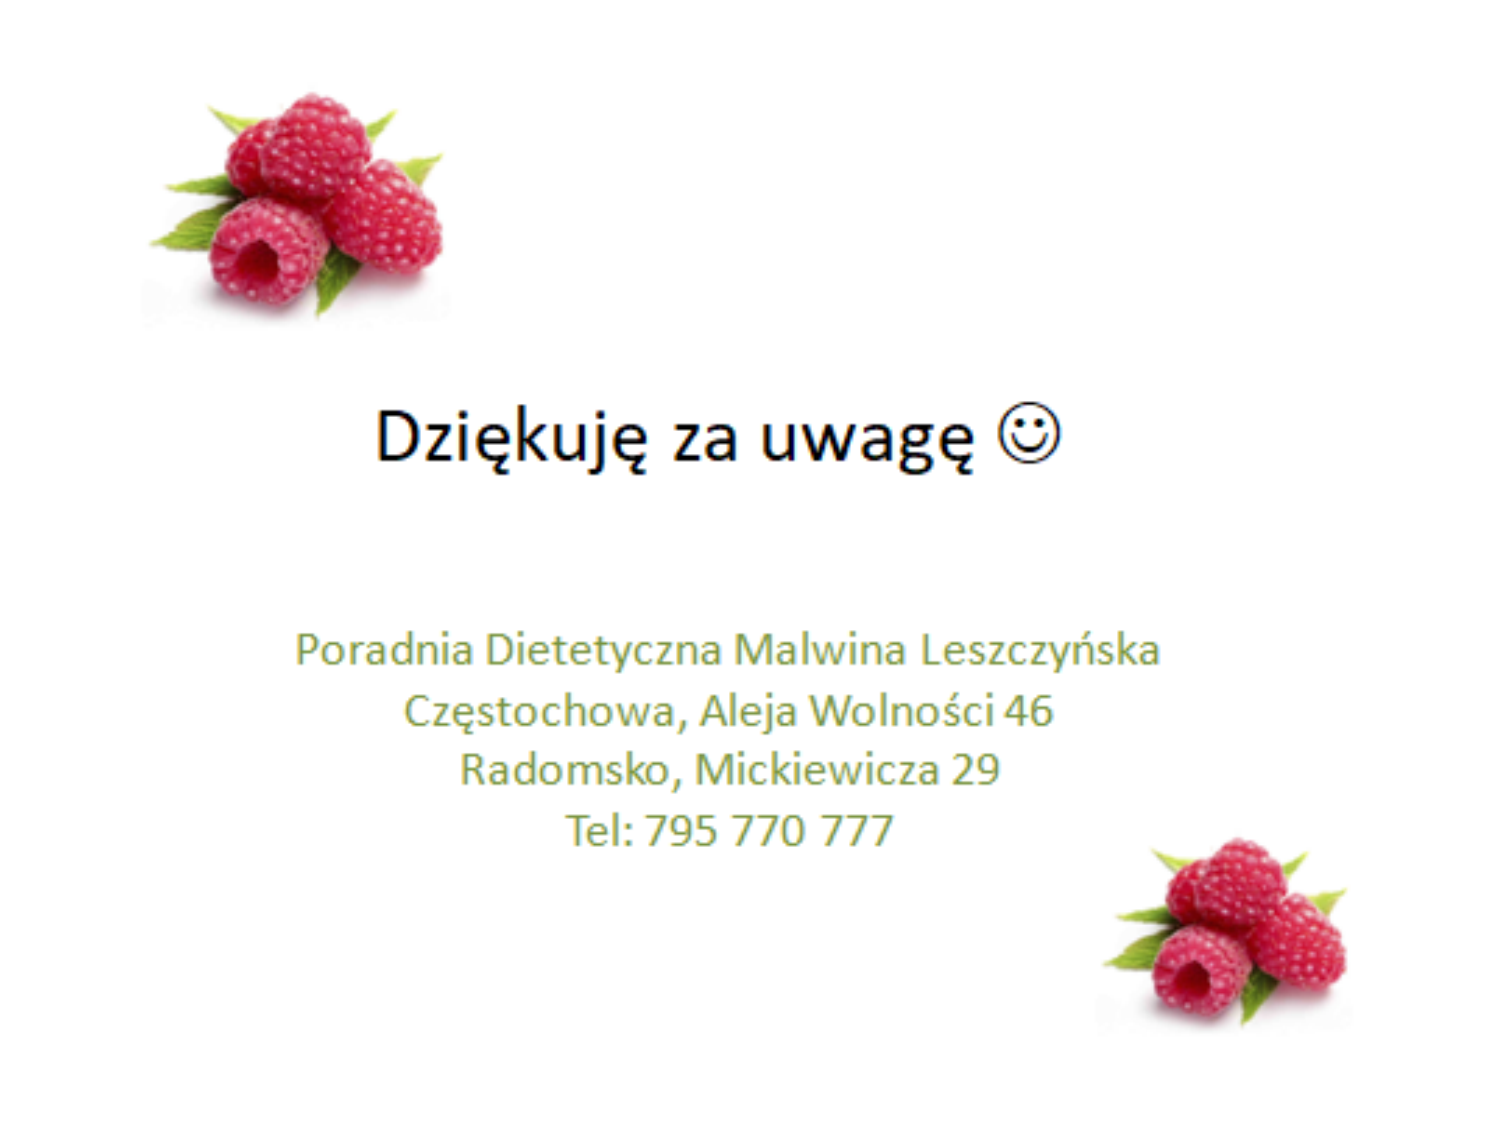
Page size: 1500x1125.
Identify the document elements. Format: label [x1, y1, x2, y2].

picture [72, 54, 1412, 1059]
